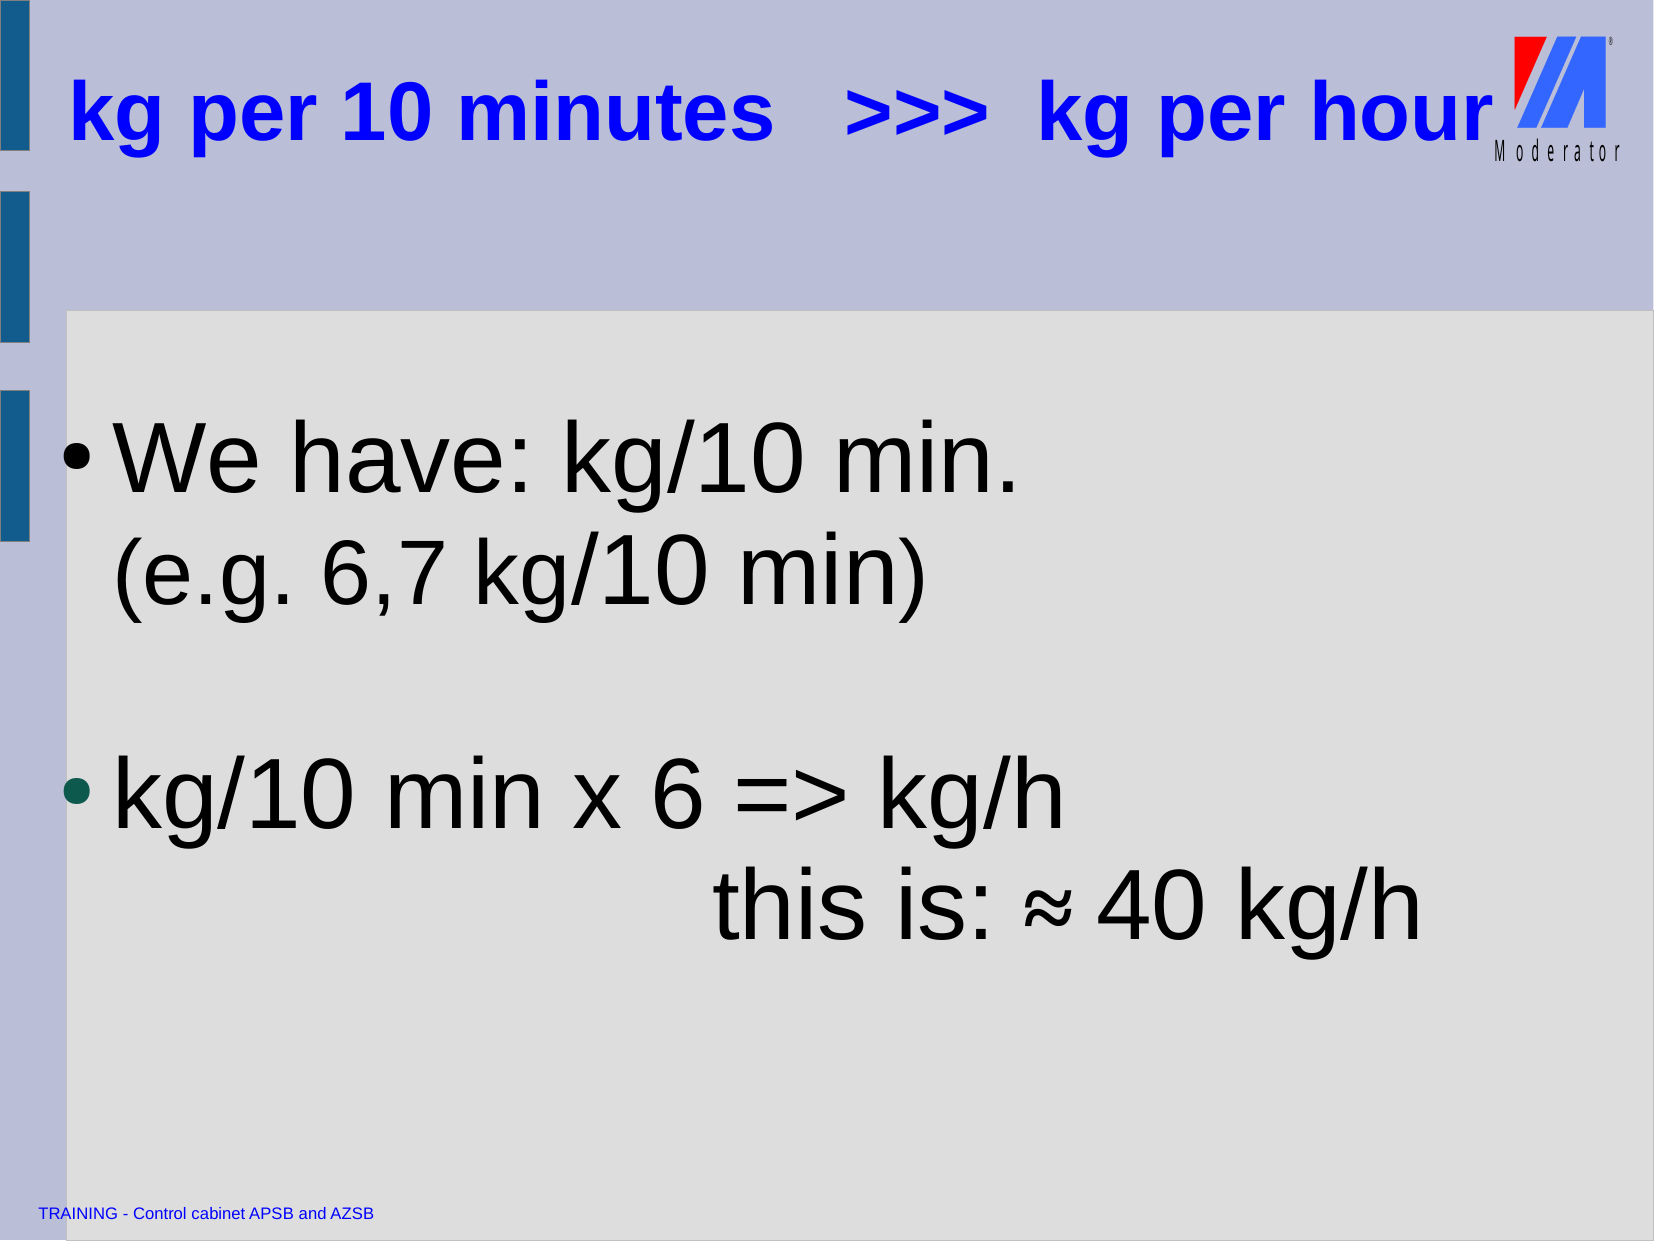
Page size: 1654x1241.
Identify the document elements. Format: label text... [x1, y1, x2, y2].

picture [1506, 33, 1635, 167]
list We have: kg/10 min. (e.g. 6,7 kg/10 min) kg/10 min x 6 => kg/h this is: ≈ 40 kg/h [41, 402, 1654, 1073]
text_box TRAINING - Control cabinet APSB and AZSB [23, 1197, 1134, 1231]
title kg per 10 minutes >>> kg per hour [17, 8, 1506, 216]
